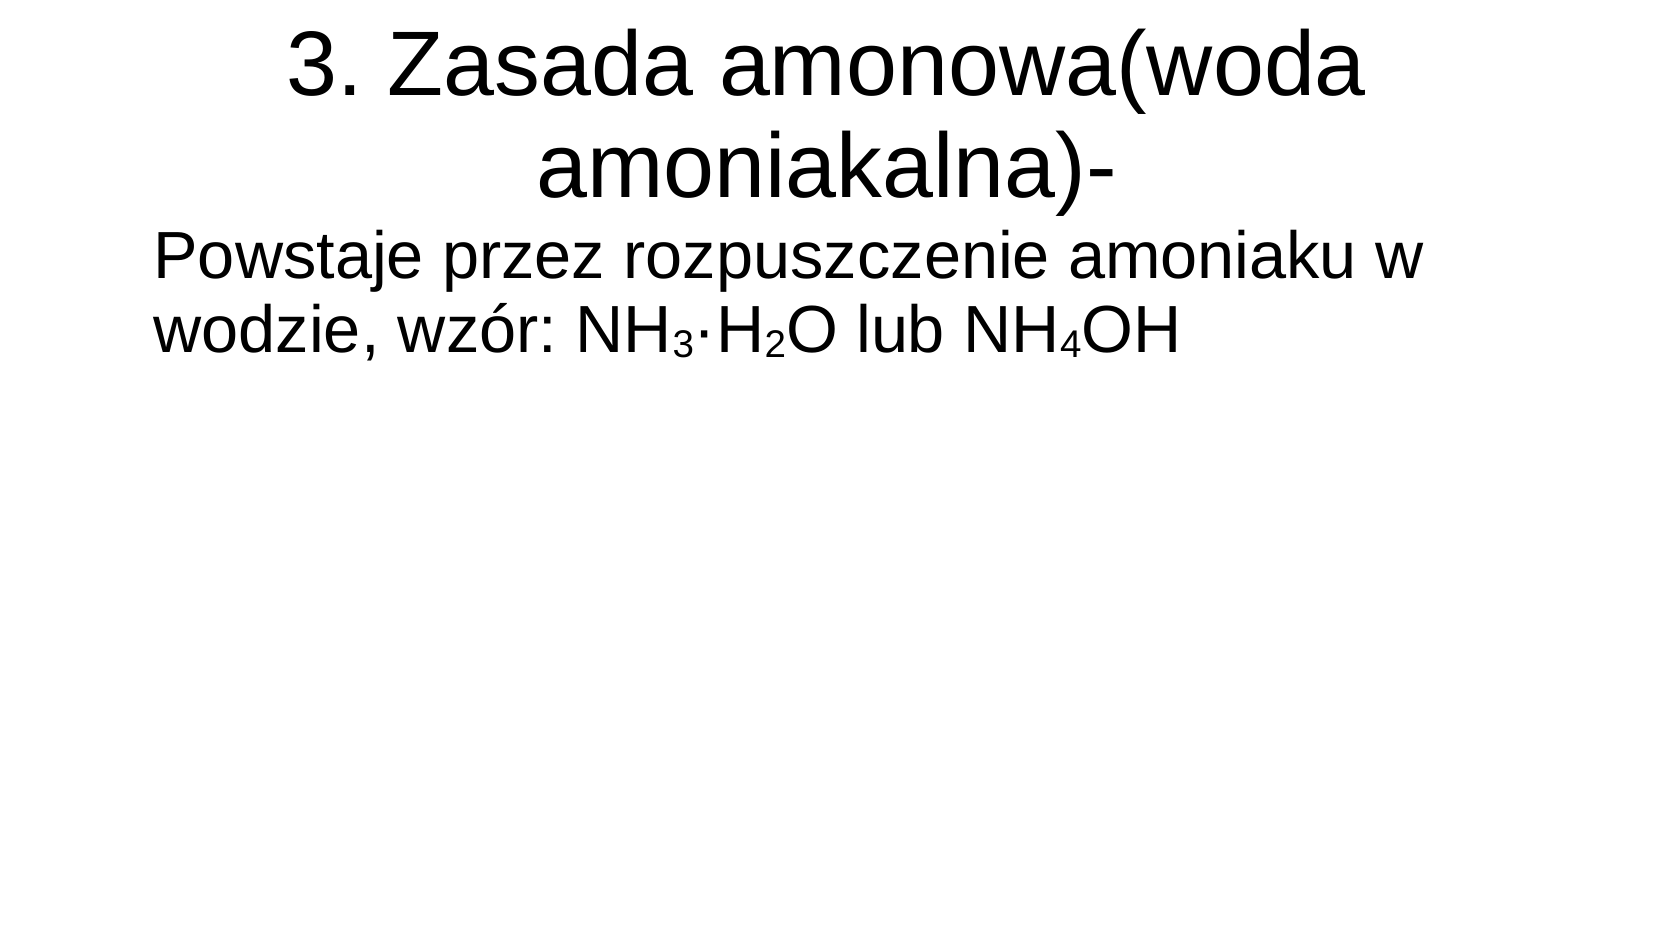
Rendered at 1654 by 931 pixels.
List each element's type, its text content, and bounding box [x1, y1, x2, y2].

title 3. Zasada amonowa(woda amoniakalna)- [82, 12, 1571, 217]
list Powstaje przez rozpuszczenie amoniaku w wodzie, wzór: NH3·H2O lub NH4OH [82, 217, 1571, 758]
